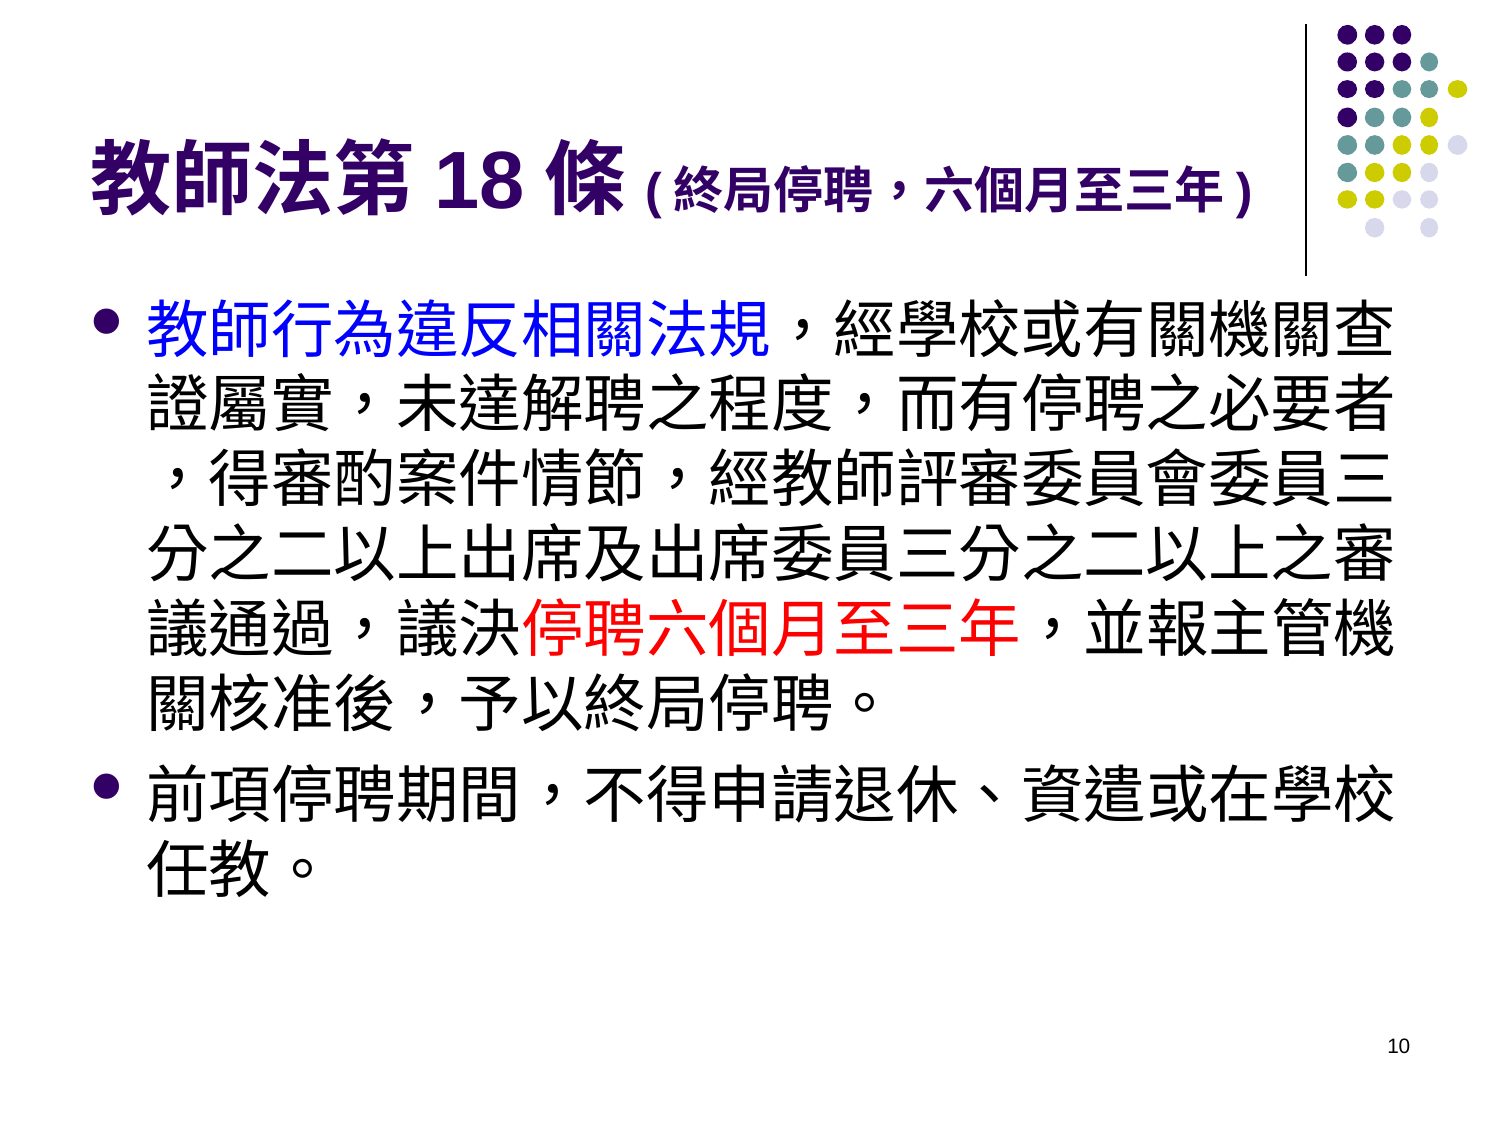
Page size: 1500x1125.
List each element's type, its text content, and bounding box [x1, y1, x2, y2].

list 教師行為違反相關法規，經學校或有關機關查證屬實，未達解聘之程度，而有停聘之必要者，得審酌案件情節，經教師評審委員會委員三分之二以上出席及出席委員三分之二以上之審議通過，議決停聘六個月至三年，並報主管機關核准後，予以終局停聘。 前項停聘期間，不得申請退休、資遣或在學校任教。 [75, 282, 1426, 1006]
text_box <number> [1074, 1025, 1426, 1101]
title 教師法第18條(終局停聘，六個月至三年) [74, 20, 1313, 233]
